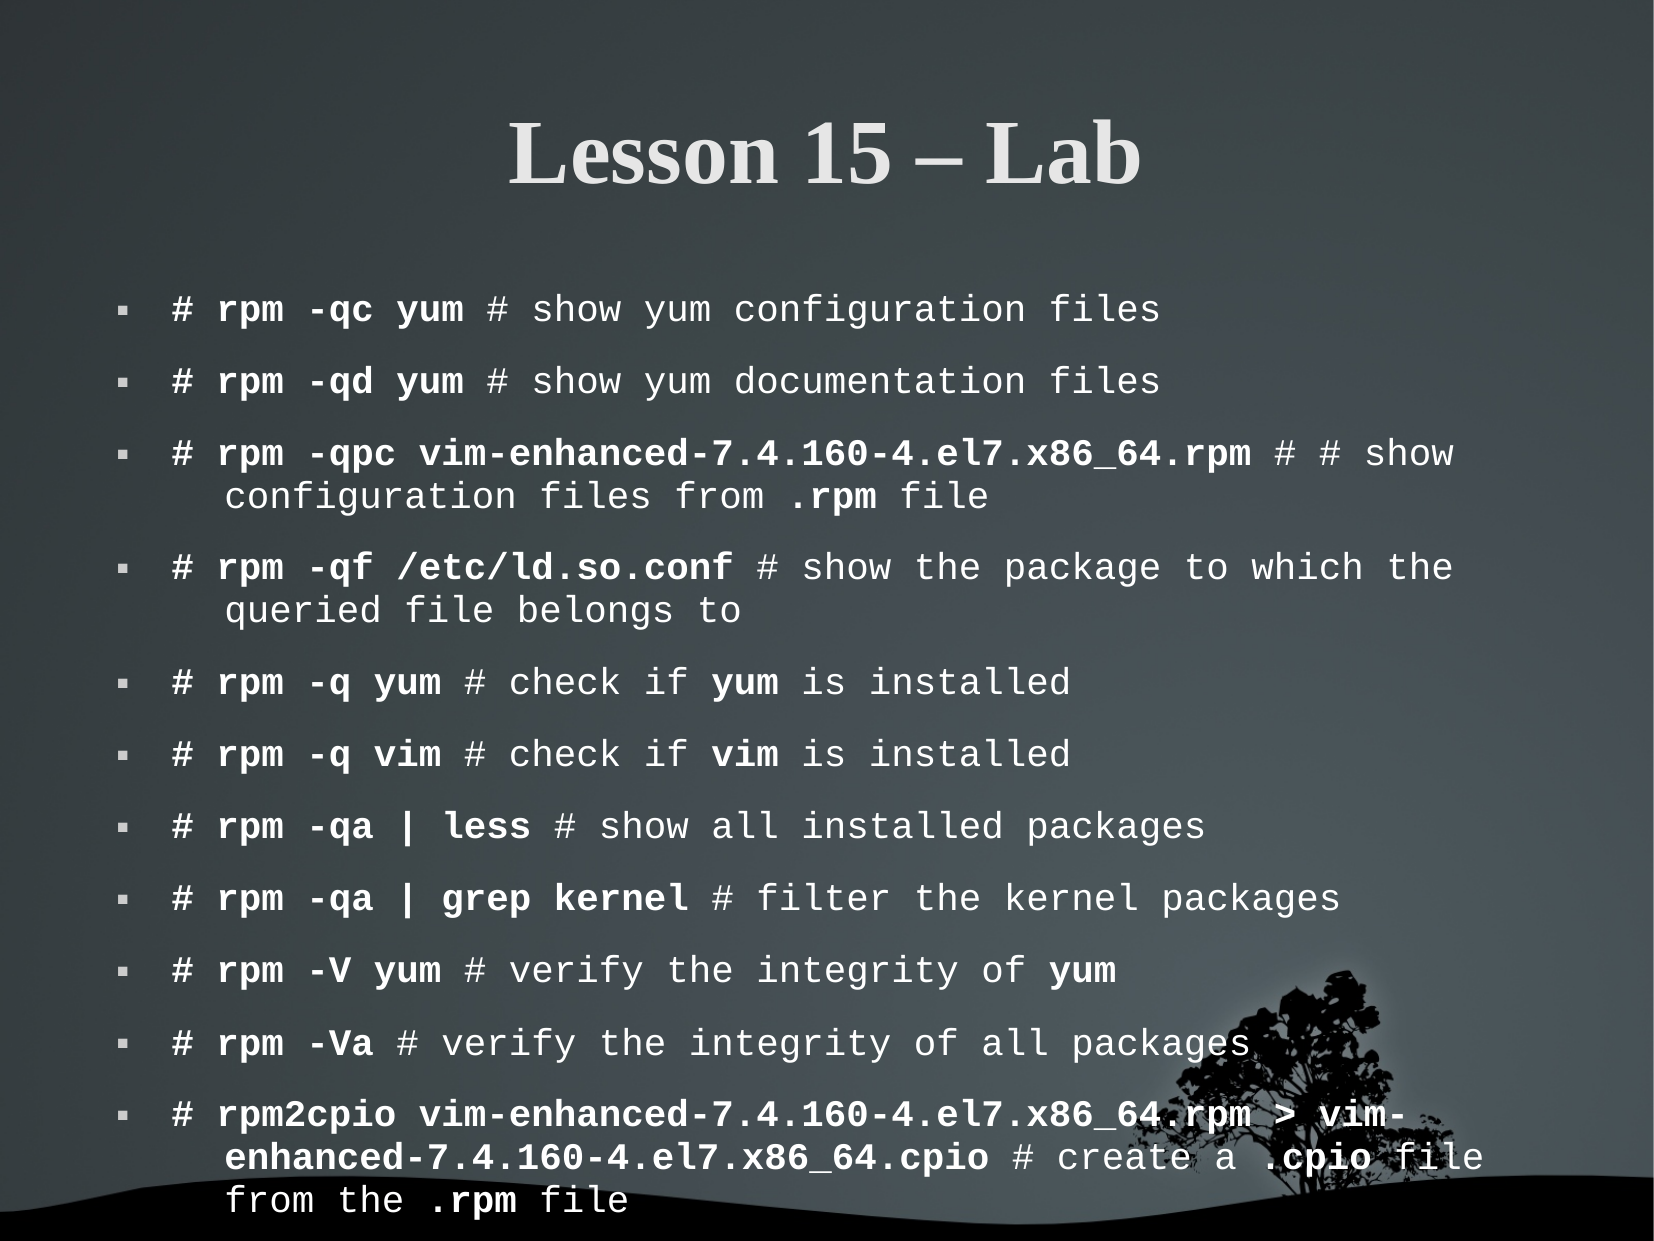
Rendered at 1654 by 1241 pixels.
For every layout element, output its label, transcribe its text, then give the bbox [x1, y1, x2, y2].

title Lesson 15 – Lab [82, 49, 1571, 257]
list # rpm -qc yum # show yum configuration files # rpm -qd yum # show yum documentation files # rpm -qpc vim-enhanced-7.4.160-4.el7.x86_64.rpm # # show configuration files from .rpm file # rpm -qf /etc/ld.so.conf # show the package to which the queried file belongs to # rpm -q yum # check if yum is installed # rpm -q vim # check if vim is installed # rpm -qa | less # show all installed packages # rpm -qa | grep kernel # filter the kernel packages # rpm -V yum # verify the integrity of yum # rpm -Va # verify the integrity of all packages # rpm2cpio vim-enhanced-7.4.160-4.el7.x86_64.rpm > vim-enhanced-7.4.160-4.el7.x86_64.cpio # create a .cpio file from the .rpm file # cpio -i --make-directories < vim-enhanced-7.4.160-4.el7.x86_64.cpio # extract the files to the working directory [82, 290, 1571, 1179]
picture [0, 0, 1654, 1241]
